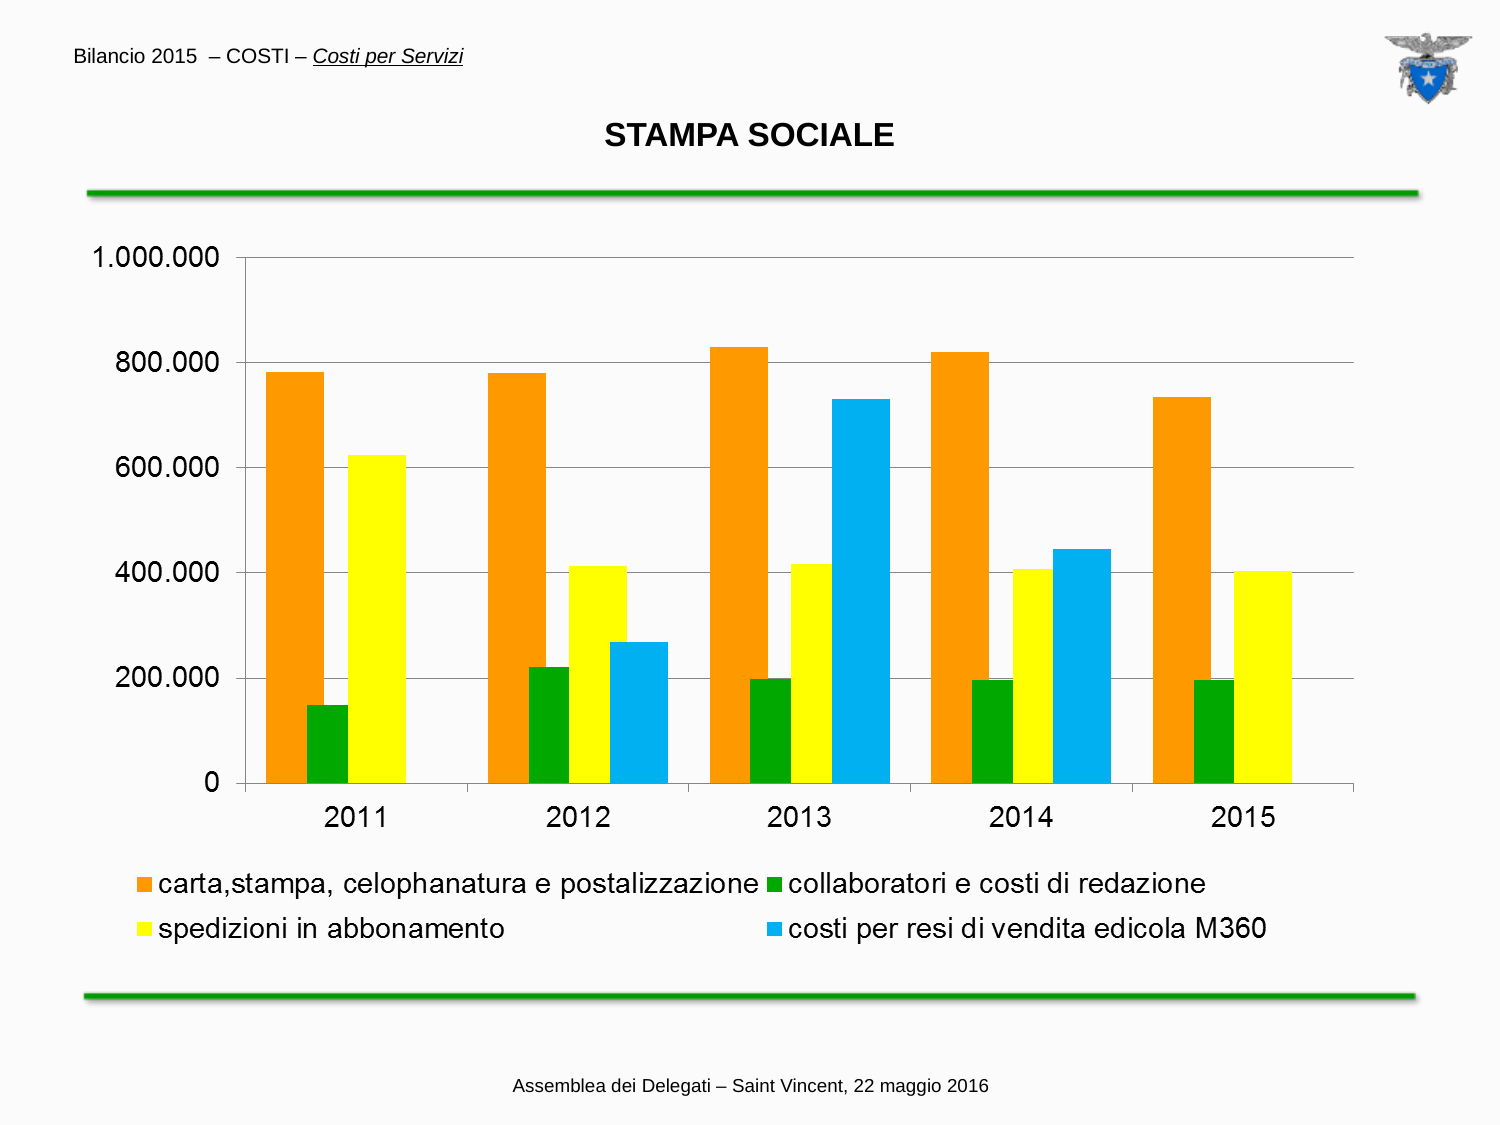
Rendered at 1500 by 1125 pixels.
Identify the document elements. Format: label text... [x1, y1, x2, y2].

chart [33, 199, 1486, 973]
text_box STAMPA SOCIALE [177, 105, 1323, 161]
text_box Bilancio 2015 – COSTI – Costi per Servizi [58, 35, 622, 76]
picture [78, 987, 1427, 1012]
picture [33, 184, 1484, 969]
text_box Assemblea dei Delegati – Saint Vincent, 22 maggio 2016 [263, 1066, 1238, 1105]
picture [1382, 29, 1477, 112]
